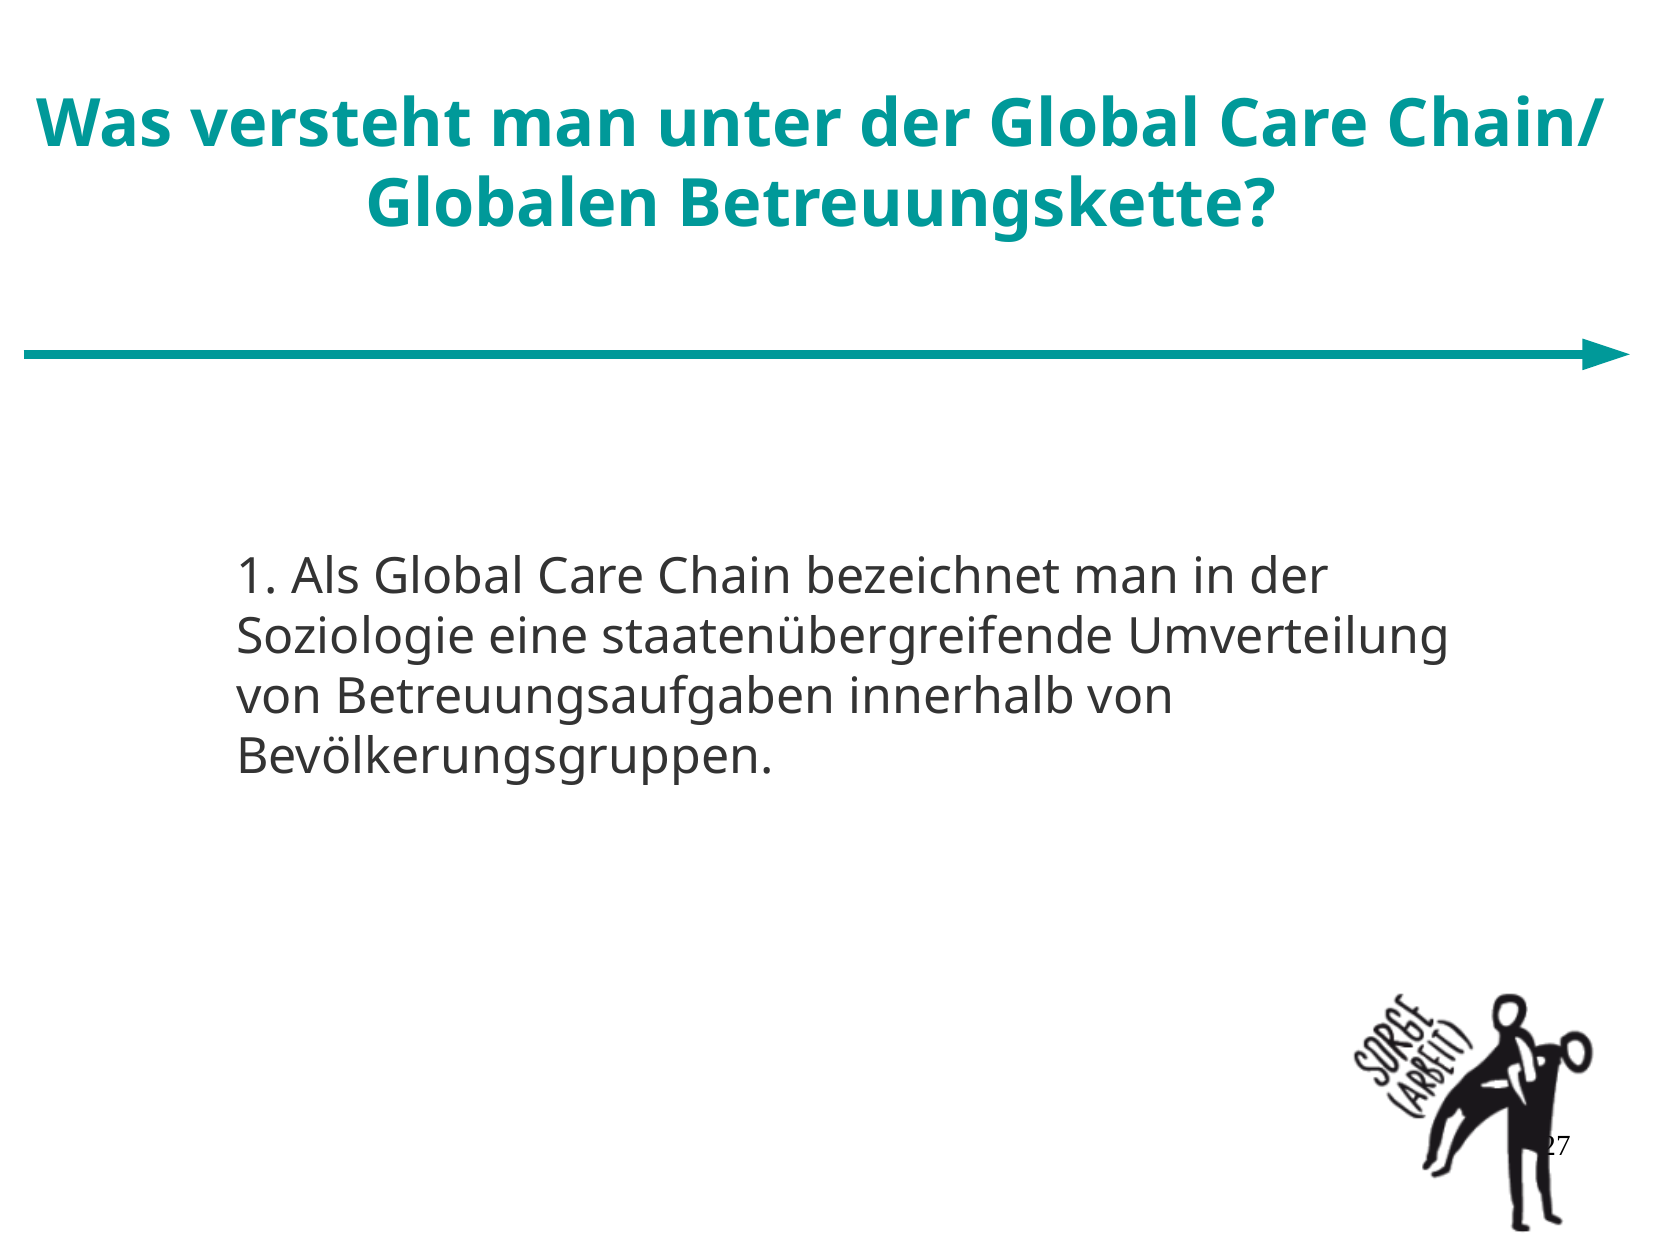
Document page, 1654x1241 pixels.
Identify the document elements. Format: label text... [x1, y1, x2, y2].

list 1. Als Global Care Chain bezeichnet man in der Soziologie eine staatenübergreifende Umverteilung von Betreuungsaufgaben innerhalb von Bevölkerungsgruppen. [236, 543, 1501, 827]
picture [1281, 925, 1654, 1241]
title Was versteht man unter der Global Care Chain/ Globalen Betreuungskette? [35, 7, 1607, 308]
